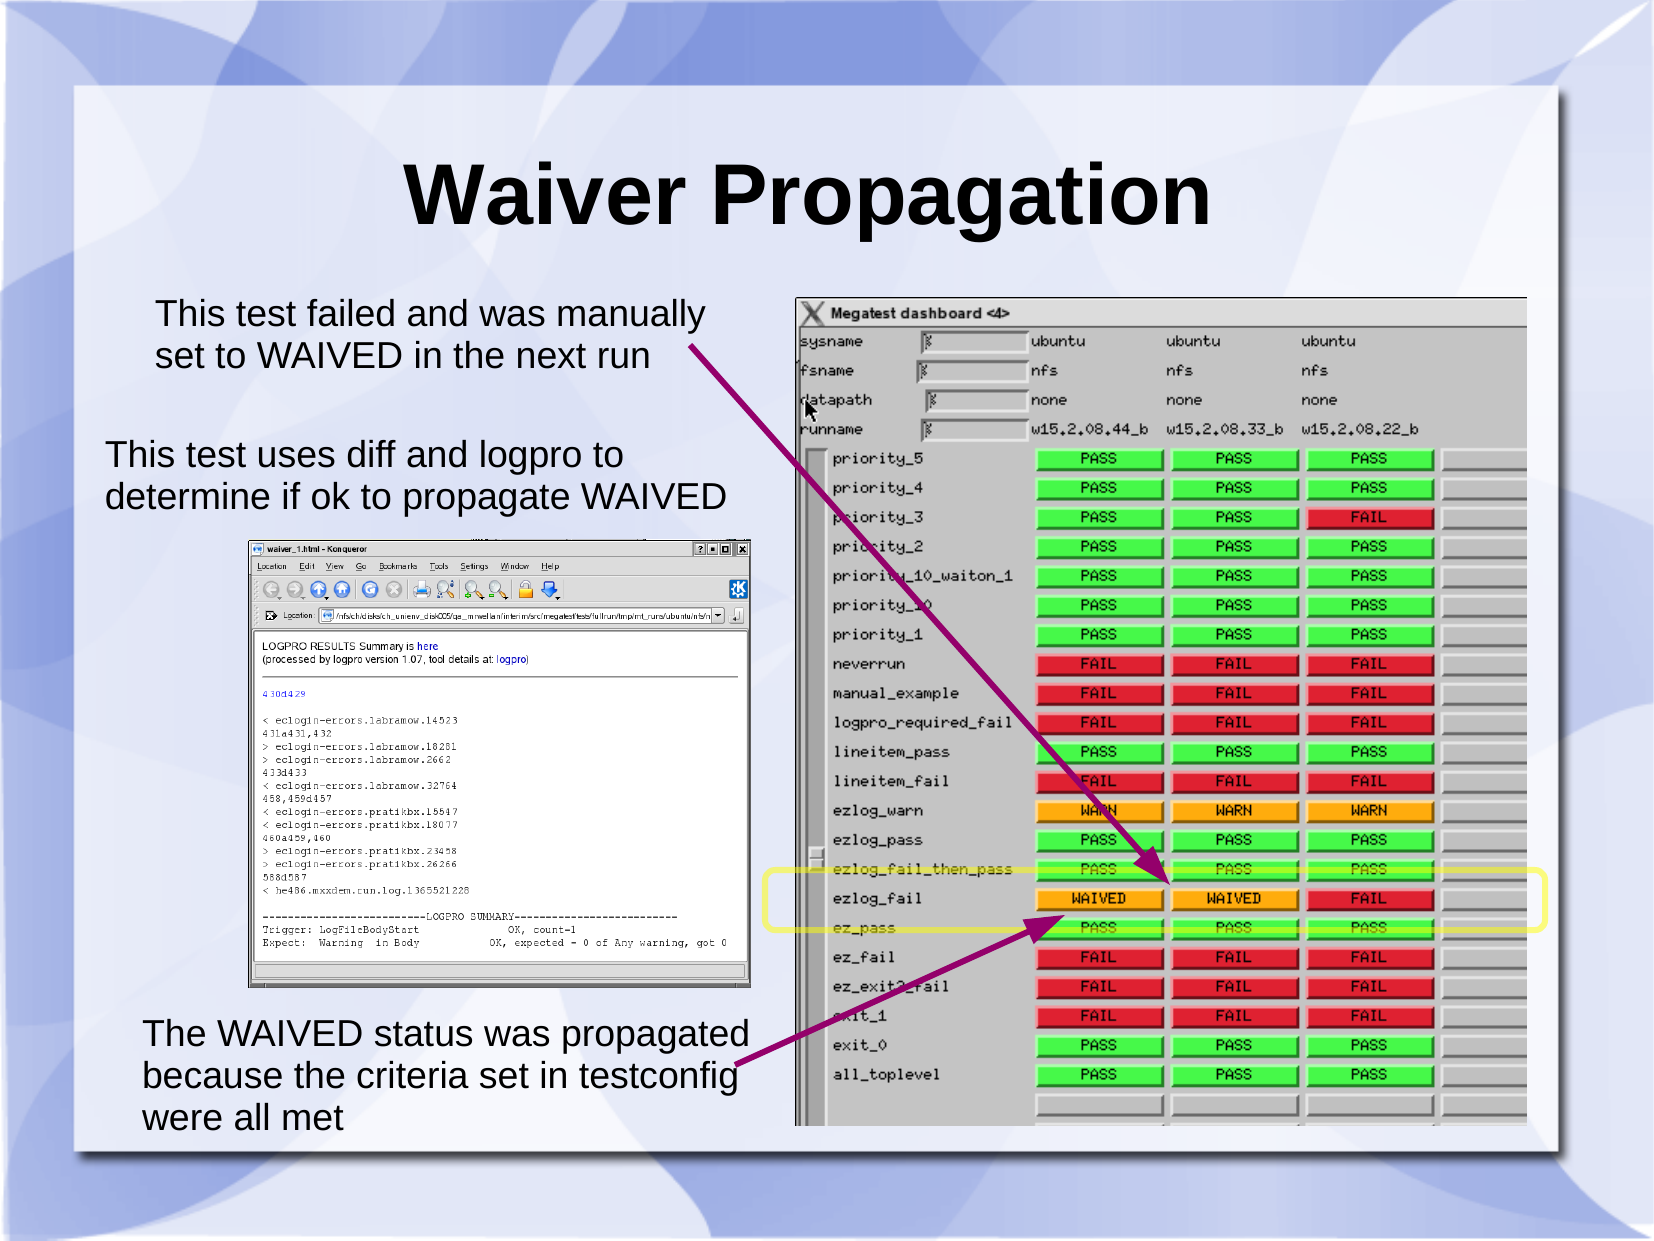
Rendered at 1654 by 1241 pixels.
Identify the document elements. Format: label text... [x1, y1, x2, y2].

picture [0, 0, 1654, 1241]
text_box The WAIVED status was propagated because the criteria set in testconfig were all met [127, 1005, 766, 1146]
text_box This test uses diff and logpro to determine if ok to propagate WAIVED [90, 426, 841, 526]
title Waiver Propagation [82, 90, 1536, 298]
text_box This test failed and was manually set to WAIVED in the next run [140, 285, 721, 384]
